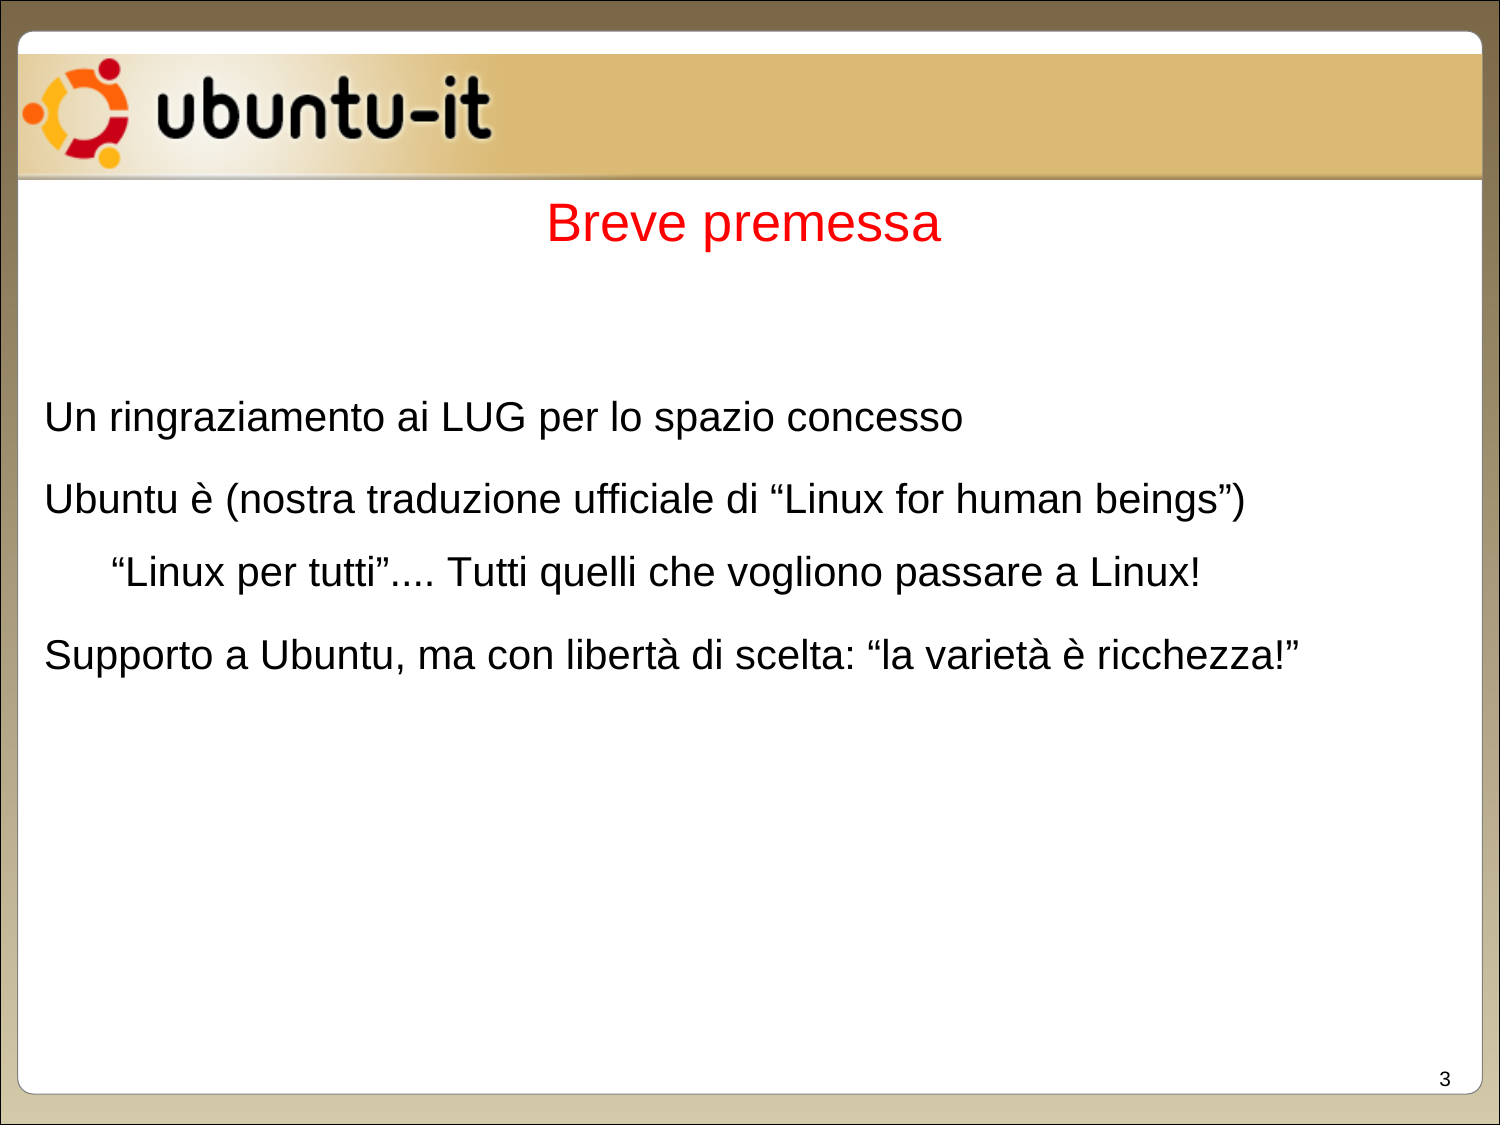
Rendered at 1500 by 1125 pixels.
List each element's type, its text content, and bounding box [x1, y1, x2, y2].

title Breve premessa [17, 178, 1471, 262]
picture [18, 54, 1483, 180]
list Un ringraziamento ai LUG per lo spazio concesso Ubuntu è (nostra traduzione ufficiale di “Linux for human beings”) “Linux per tutti”.... Tutti quelli che vogliono passare a Linux! Supporto a Ubuntu, ma con libertà di scelta: “la varietà è ricchezza!” [29, 383, 1471, 1059]
